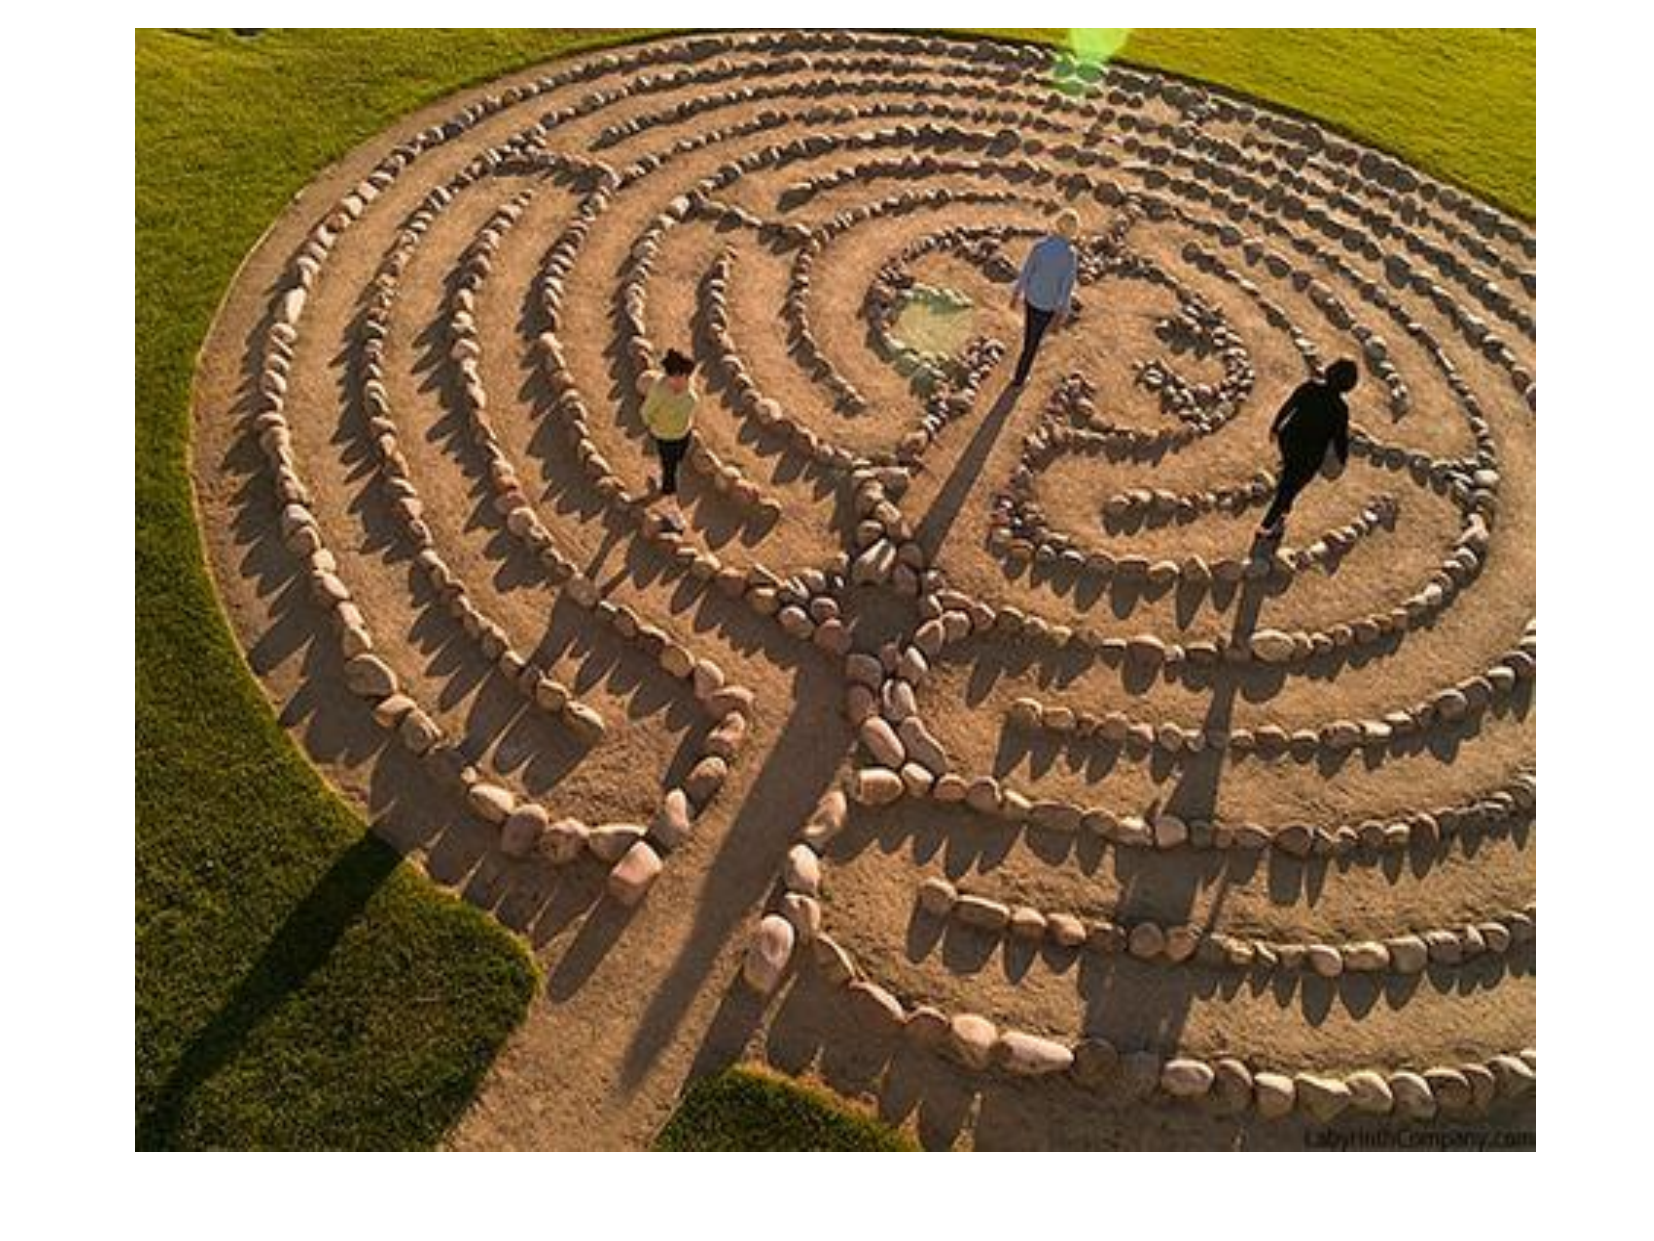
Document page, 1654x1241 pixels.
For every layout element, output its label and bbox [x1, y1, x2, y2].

picture [135, 28, 1536, 1152]
